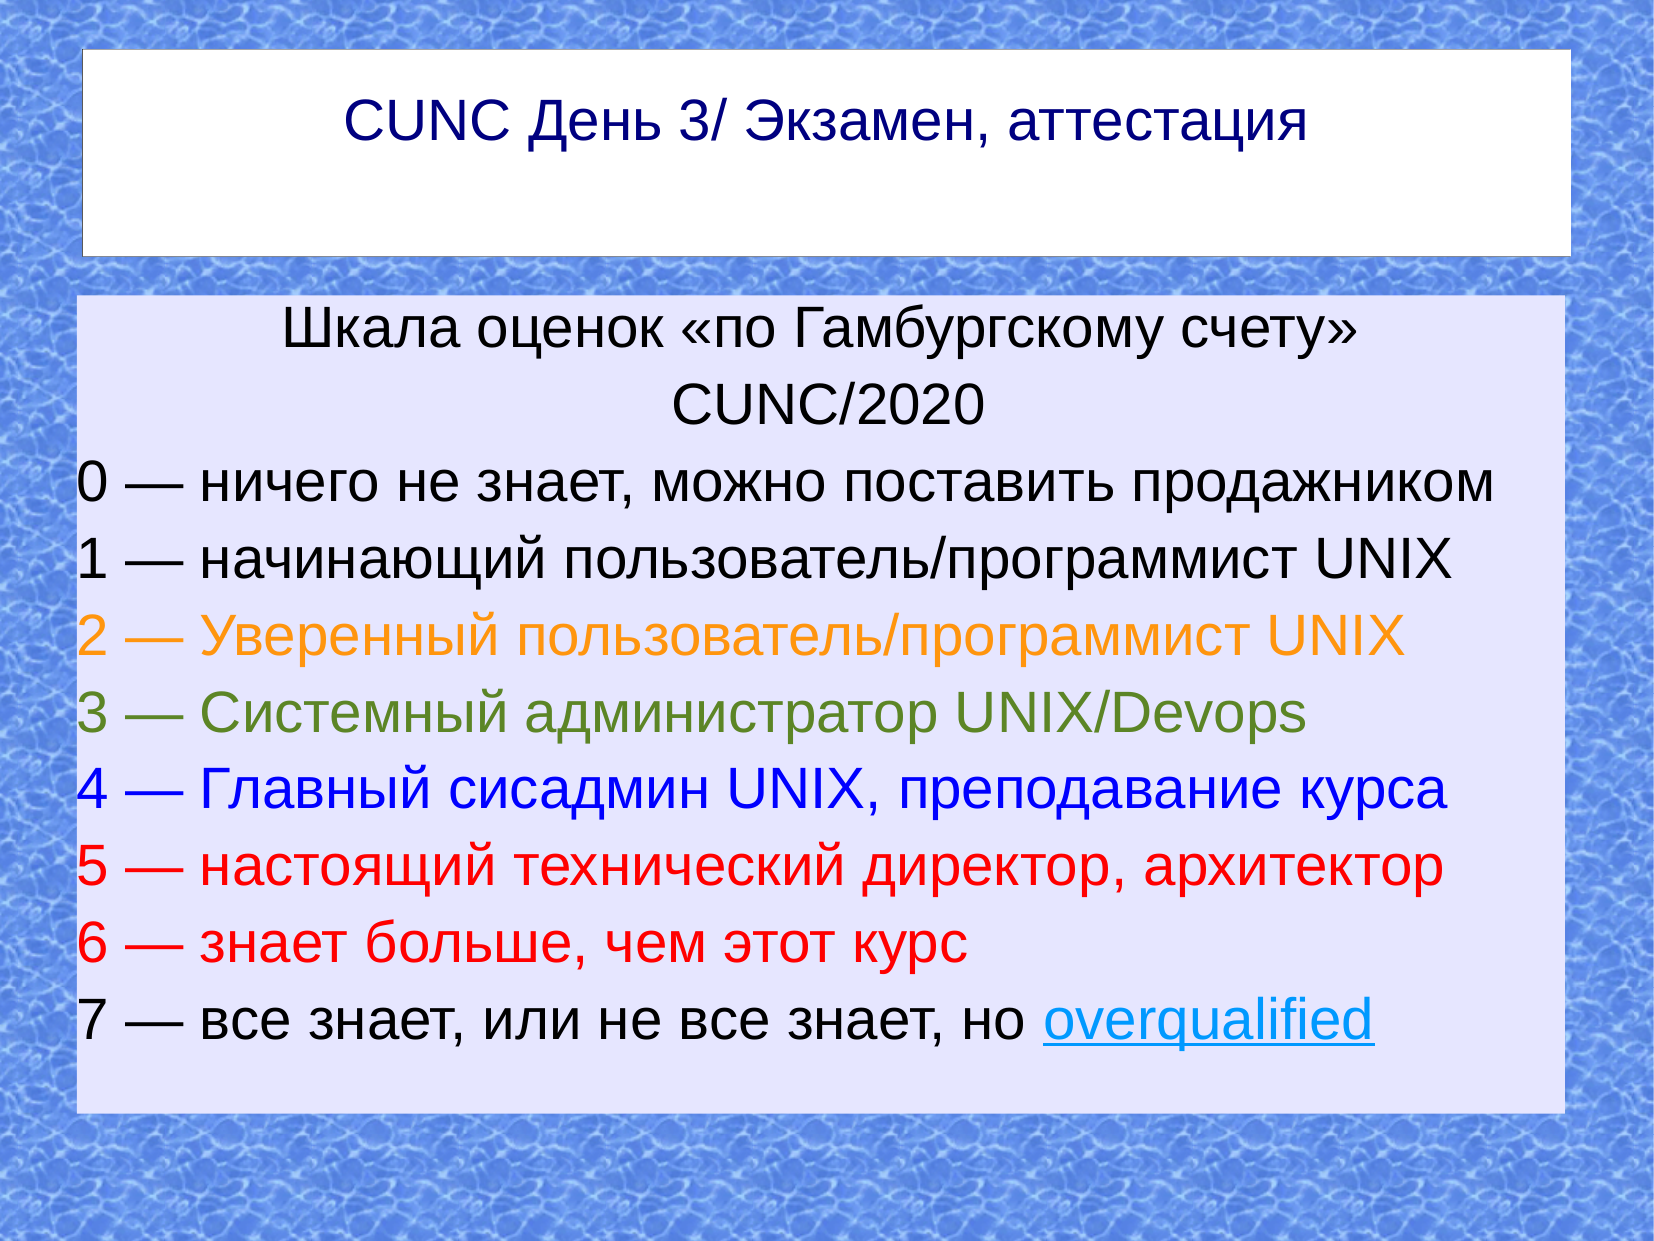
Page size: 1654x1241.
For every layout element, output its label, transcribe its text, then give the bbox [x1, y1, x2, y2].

title CUNC День 3/ Экзамен, аттестация [82, 49, 1571, 257]
picture [0, 0, 1654, 1241]
list Шкала оценок «по Гамбургскому счету» CUNC/2020 0 — ничего не знает, можно поставить продажником 1 — начинающий пользователь/программист UNIX 2 — Уверенный пользователь/программист UNIX 3 — Системный администратор UNIX/Devops 4 — Главный сисaдмин UNIX, преподавание курса 5 — настоящий технический директор, архитектор 6 — знает больше, чем этот курс 7 — все знает, или не все знает, но overqualified [76, 295, 1565, 1114]
